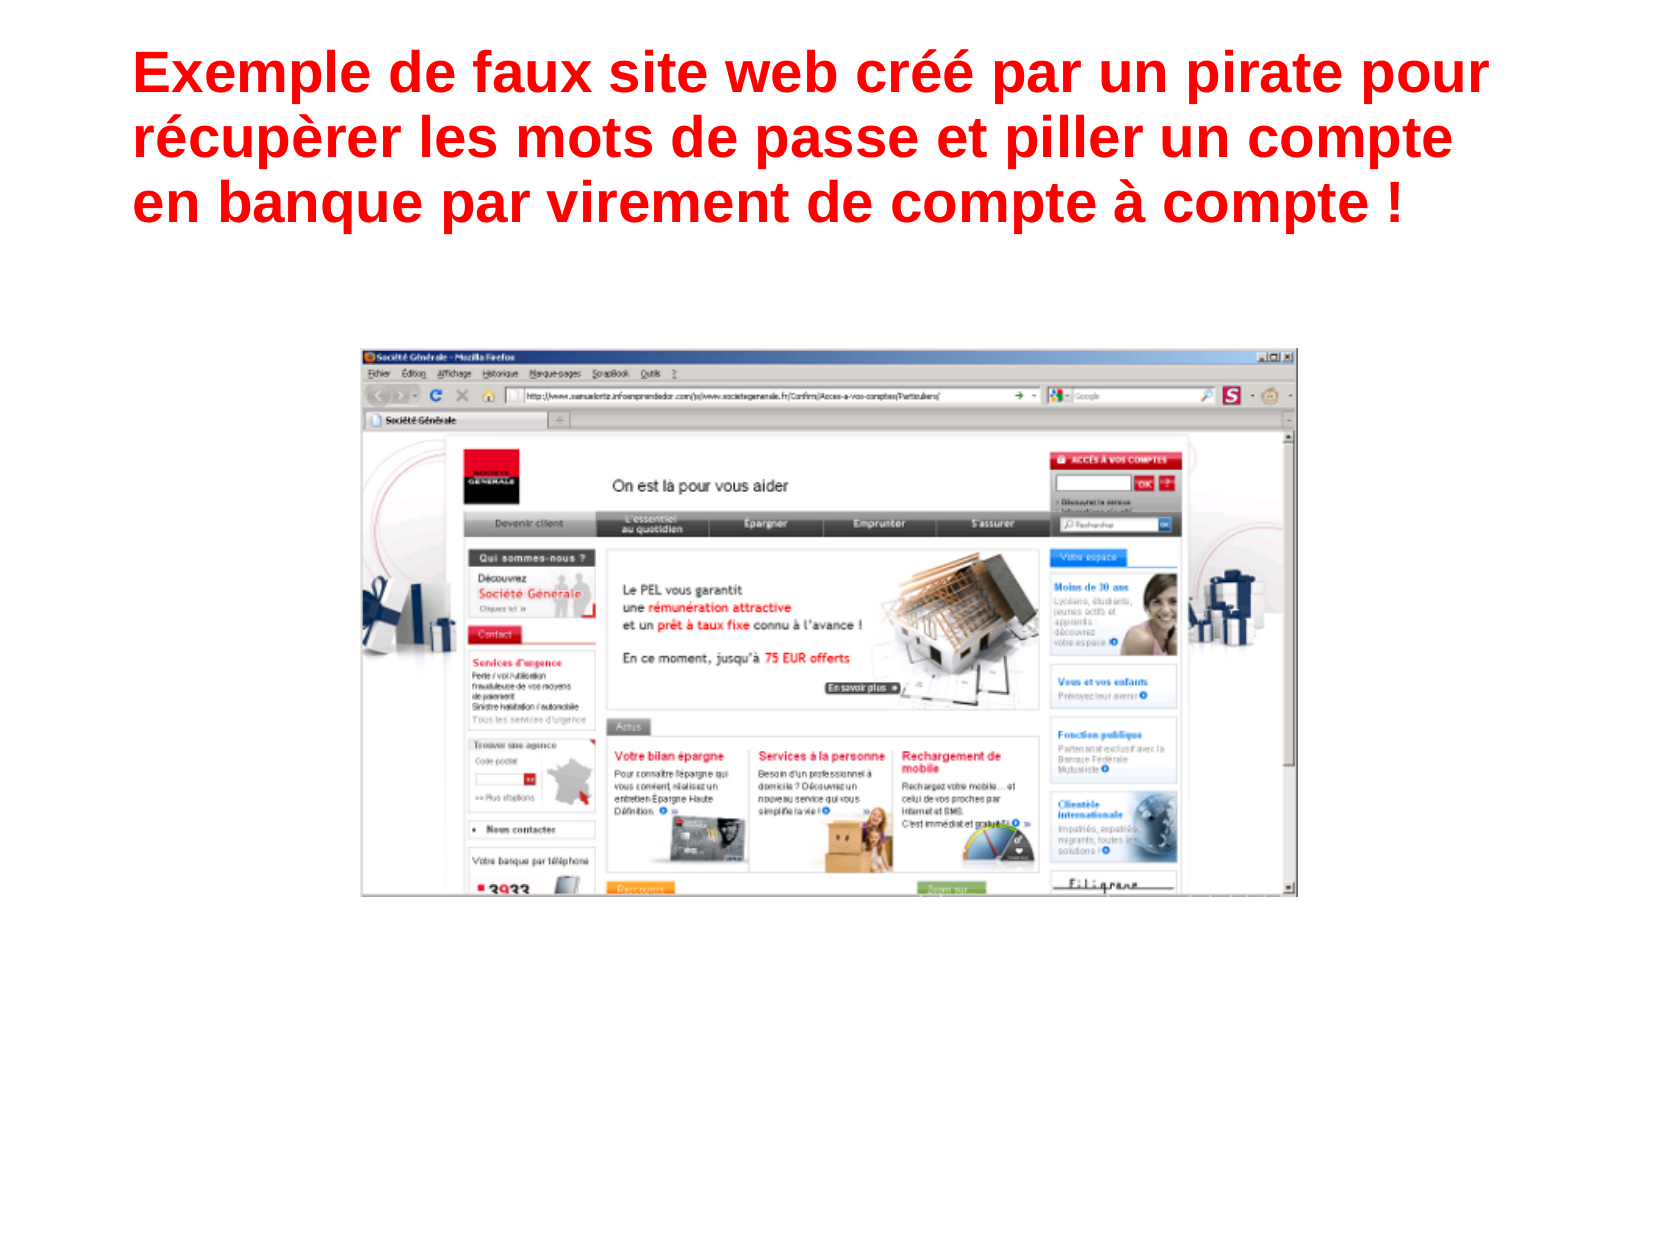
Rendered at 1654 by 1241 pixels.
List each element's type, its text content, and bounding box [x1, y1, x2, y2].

picture [360, 348, 1298, 897]
text_box Exemple de faux site web créé par un pirate pour récupèrer les mots de passe et piller un compte en banque par virement de compte à compte ! [118, 32, 1536, 248]
